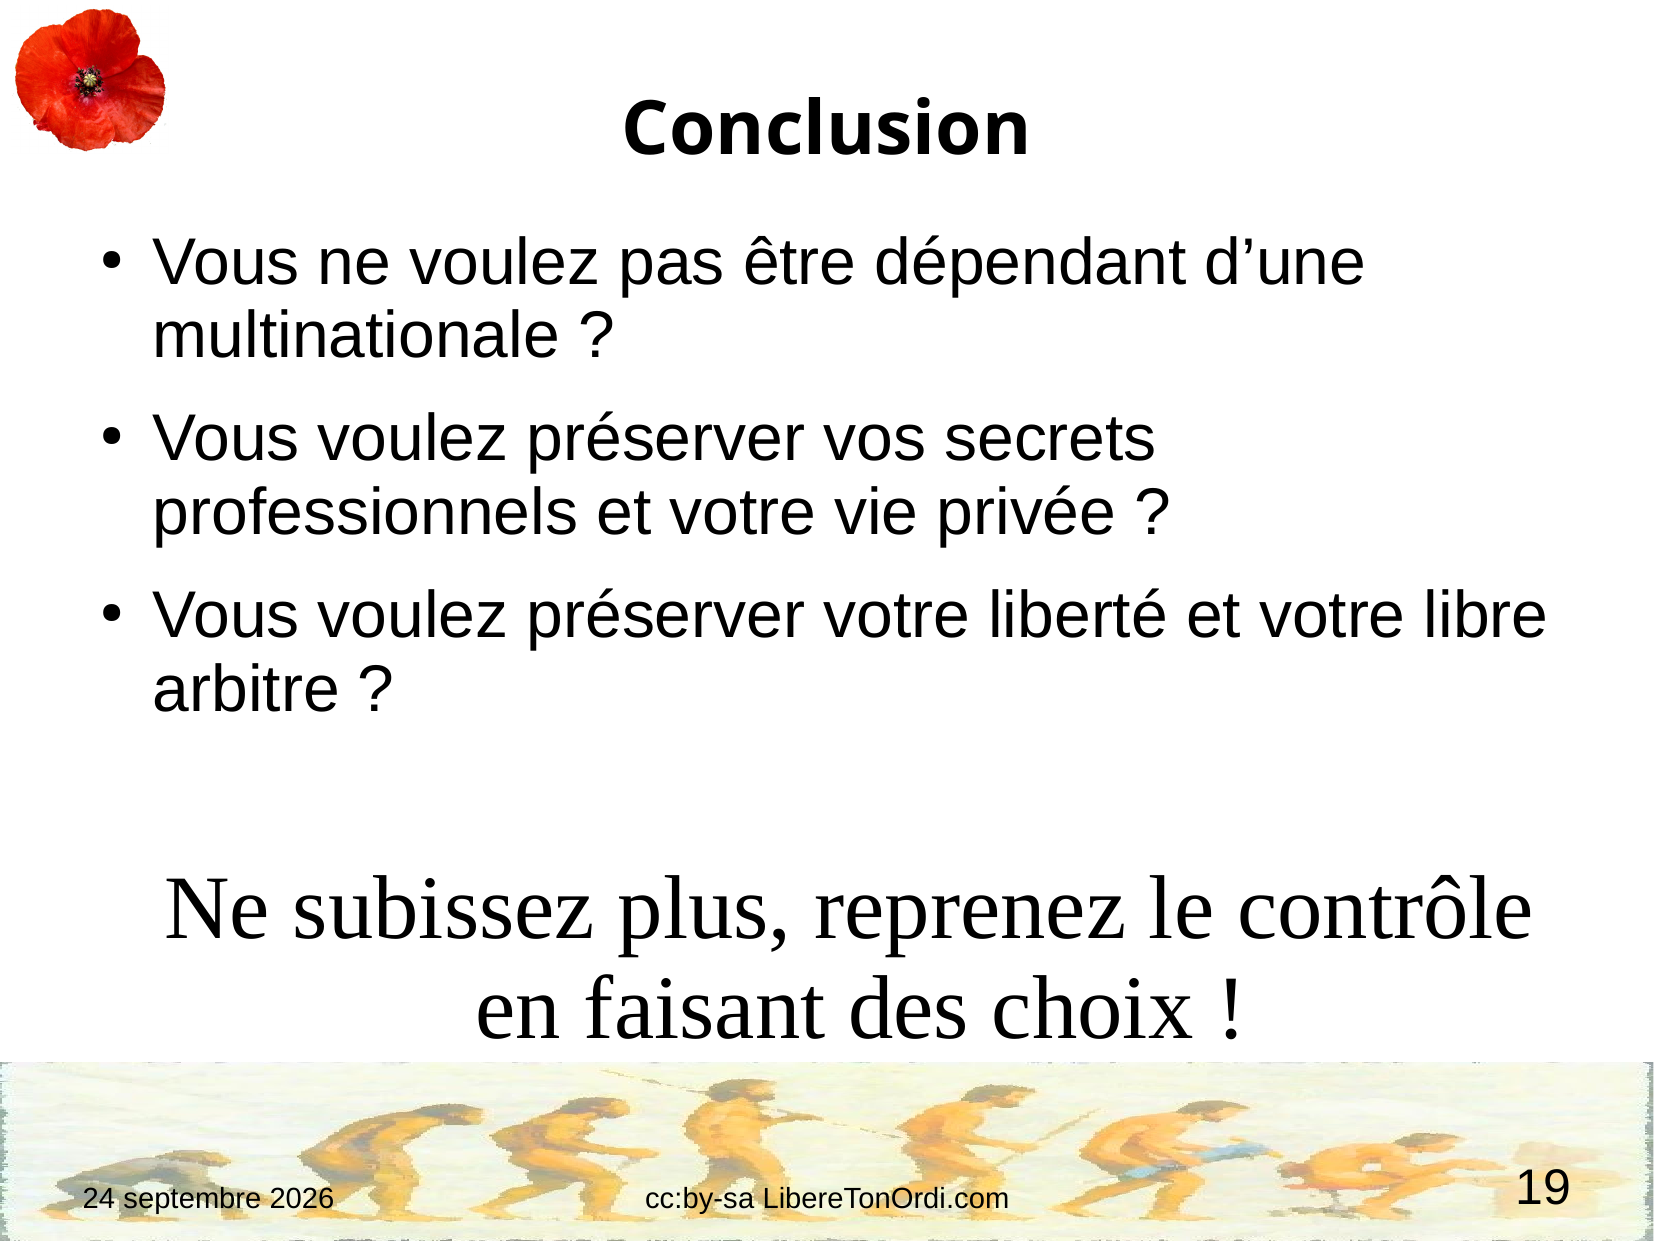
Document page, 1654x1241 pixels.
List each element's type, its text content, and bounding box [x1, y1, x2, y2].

picture [0, 1062, 1654, 1241]
picture [11, 5, 169, 154]
list Vous ne voulez pas être dépendant d’une multinationale ? Vous voulez préserver vos secrets professionnels et votre vie privée ? Vous voulez préserver votre liberté et votre libre arbitre ? Ne subissez plus, reprenez le contrôle en faisant des choix ! [82, 224, 1571, 1063]
title Conclusion [82, 49, 1571, 201]
